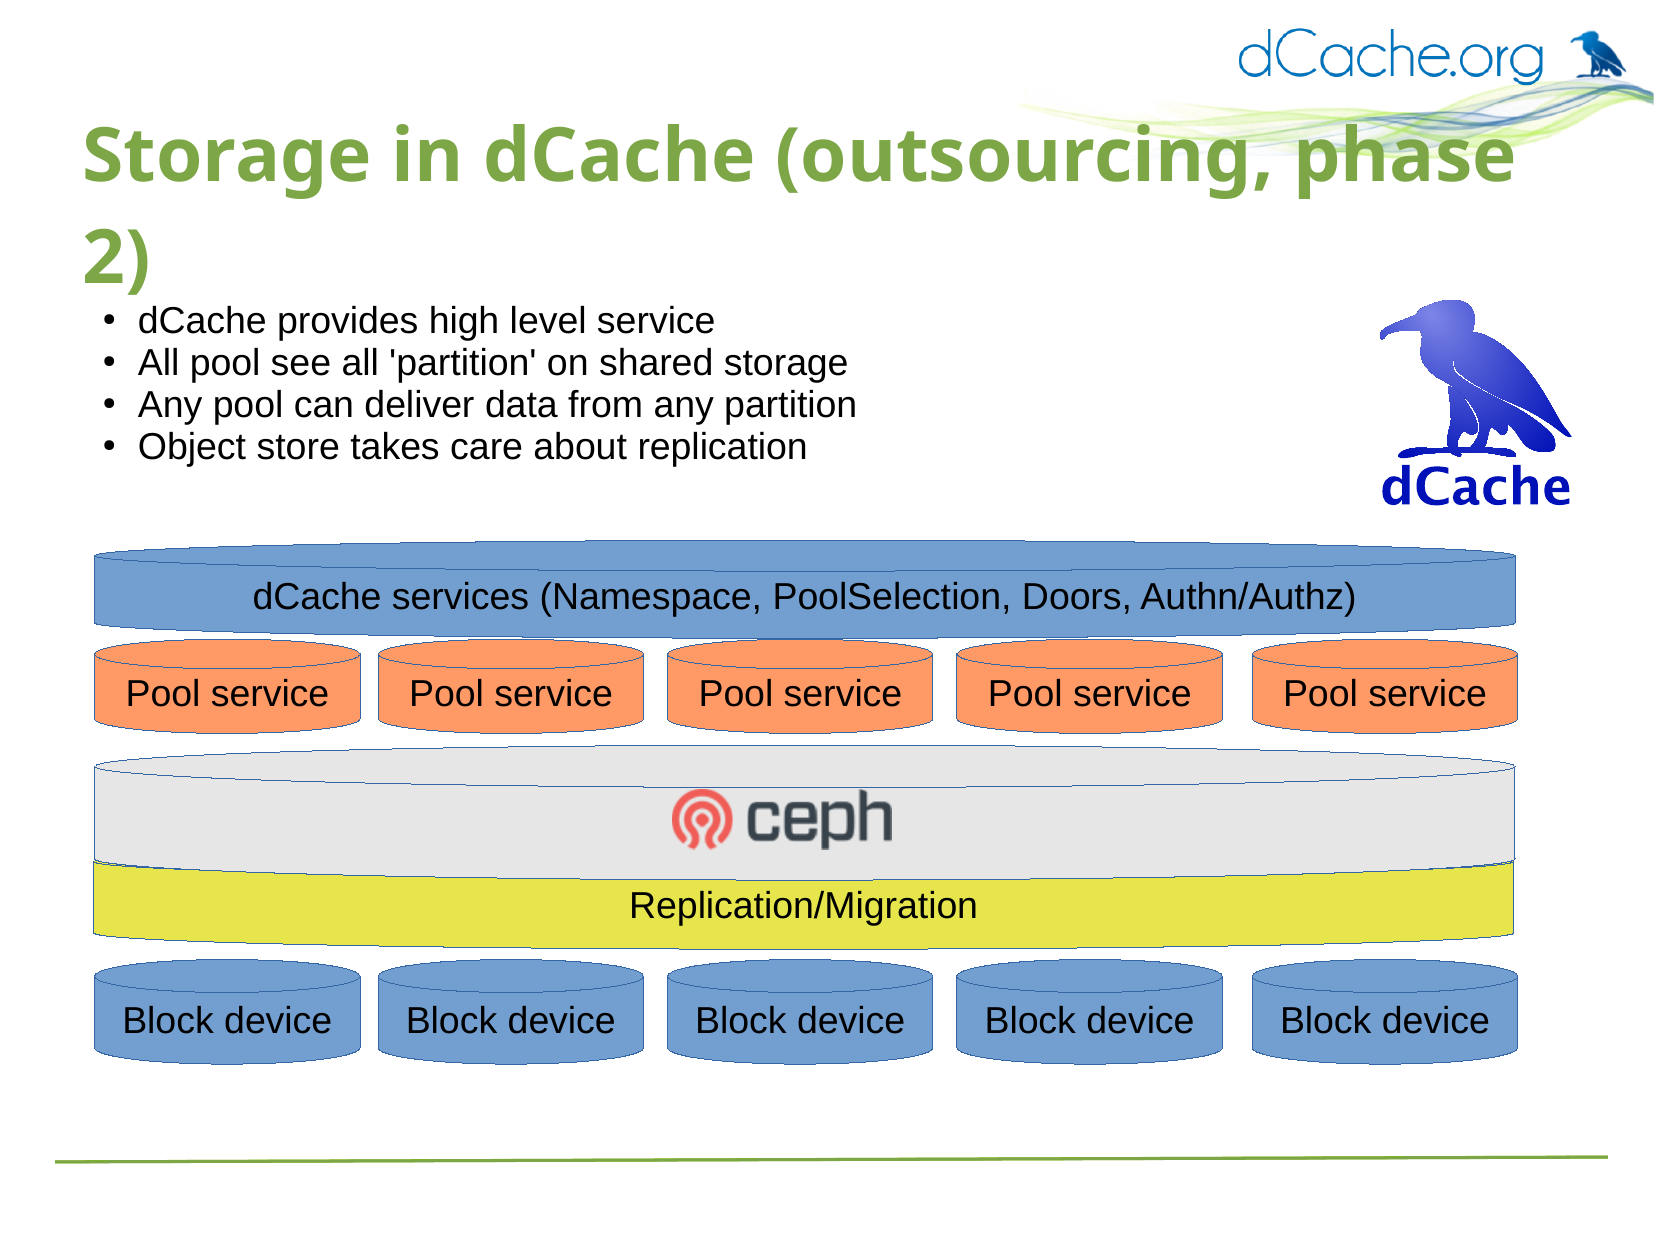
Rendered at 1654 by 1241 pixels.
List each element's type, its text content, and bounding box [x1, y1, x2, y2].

text_box Replication/Migration [93, 860, 1514, 950]
text_box Block device [94, 959, 361, 1065]
text_box Block device [378, 959, 644, 1065]
text_box dCache services (Namespace, PoolSelection, Doors, Authn/Authz) [94, 540, 1516, 639]
text_box Pool service [956, 639, 1223, 734]
picture [672, 789, 892, 850]
picture [1173, 148, 1187, 155]
picture [1219, 148, 1235, 155]
text_box dCache provides high level service All pool see all 'partition' on shared storage Any pool can deliver data from any partition Object store takes care about replication [87, 291, 872, 475]
text_box Pool service [94, 639, 361, 734]
picture [1358, 148, 1372, 155]
picture [981, 148, 997, 155]
text_box Pool service [667, 639, 933, 734]
text_box Block device [667, 959, 933, 1065]
text_box Block device [956, 959, 1223, 1065]
text_box Pool service [378, 639, 644, 734]
title Storage in dCache (outsourcing, phase 2) [82, 155, 1605, 252]
picture [1311, 148, 1325, 155]
picture [956, 16, 1654, 169]
text_box Pool service [1252, 639, 1518, 734]
text_box [94, 745, 1516, 881]
picture [1487, 147, 1502, 155]
text_box Block device [1252, 959, 1518, 1065]
picture [1380, 300, 1572, 506]
